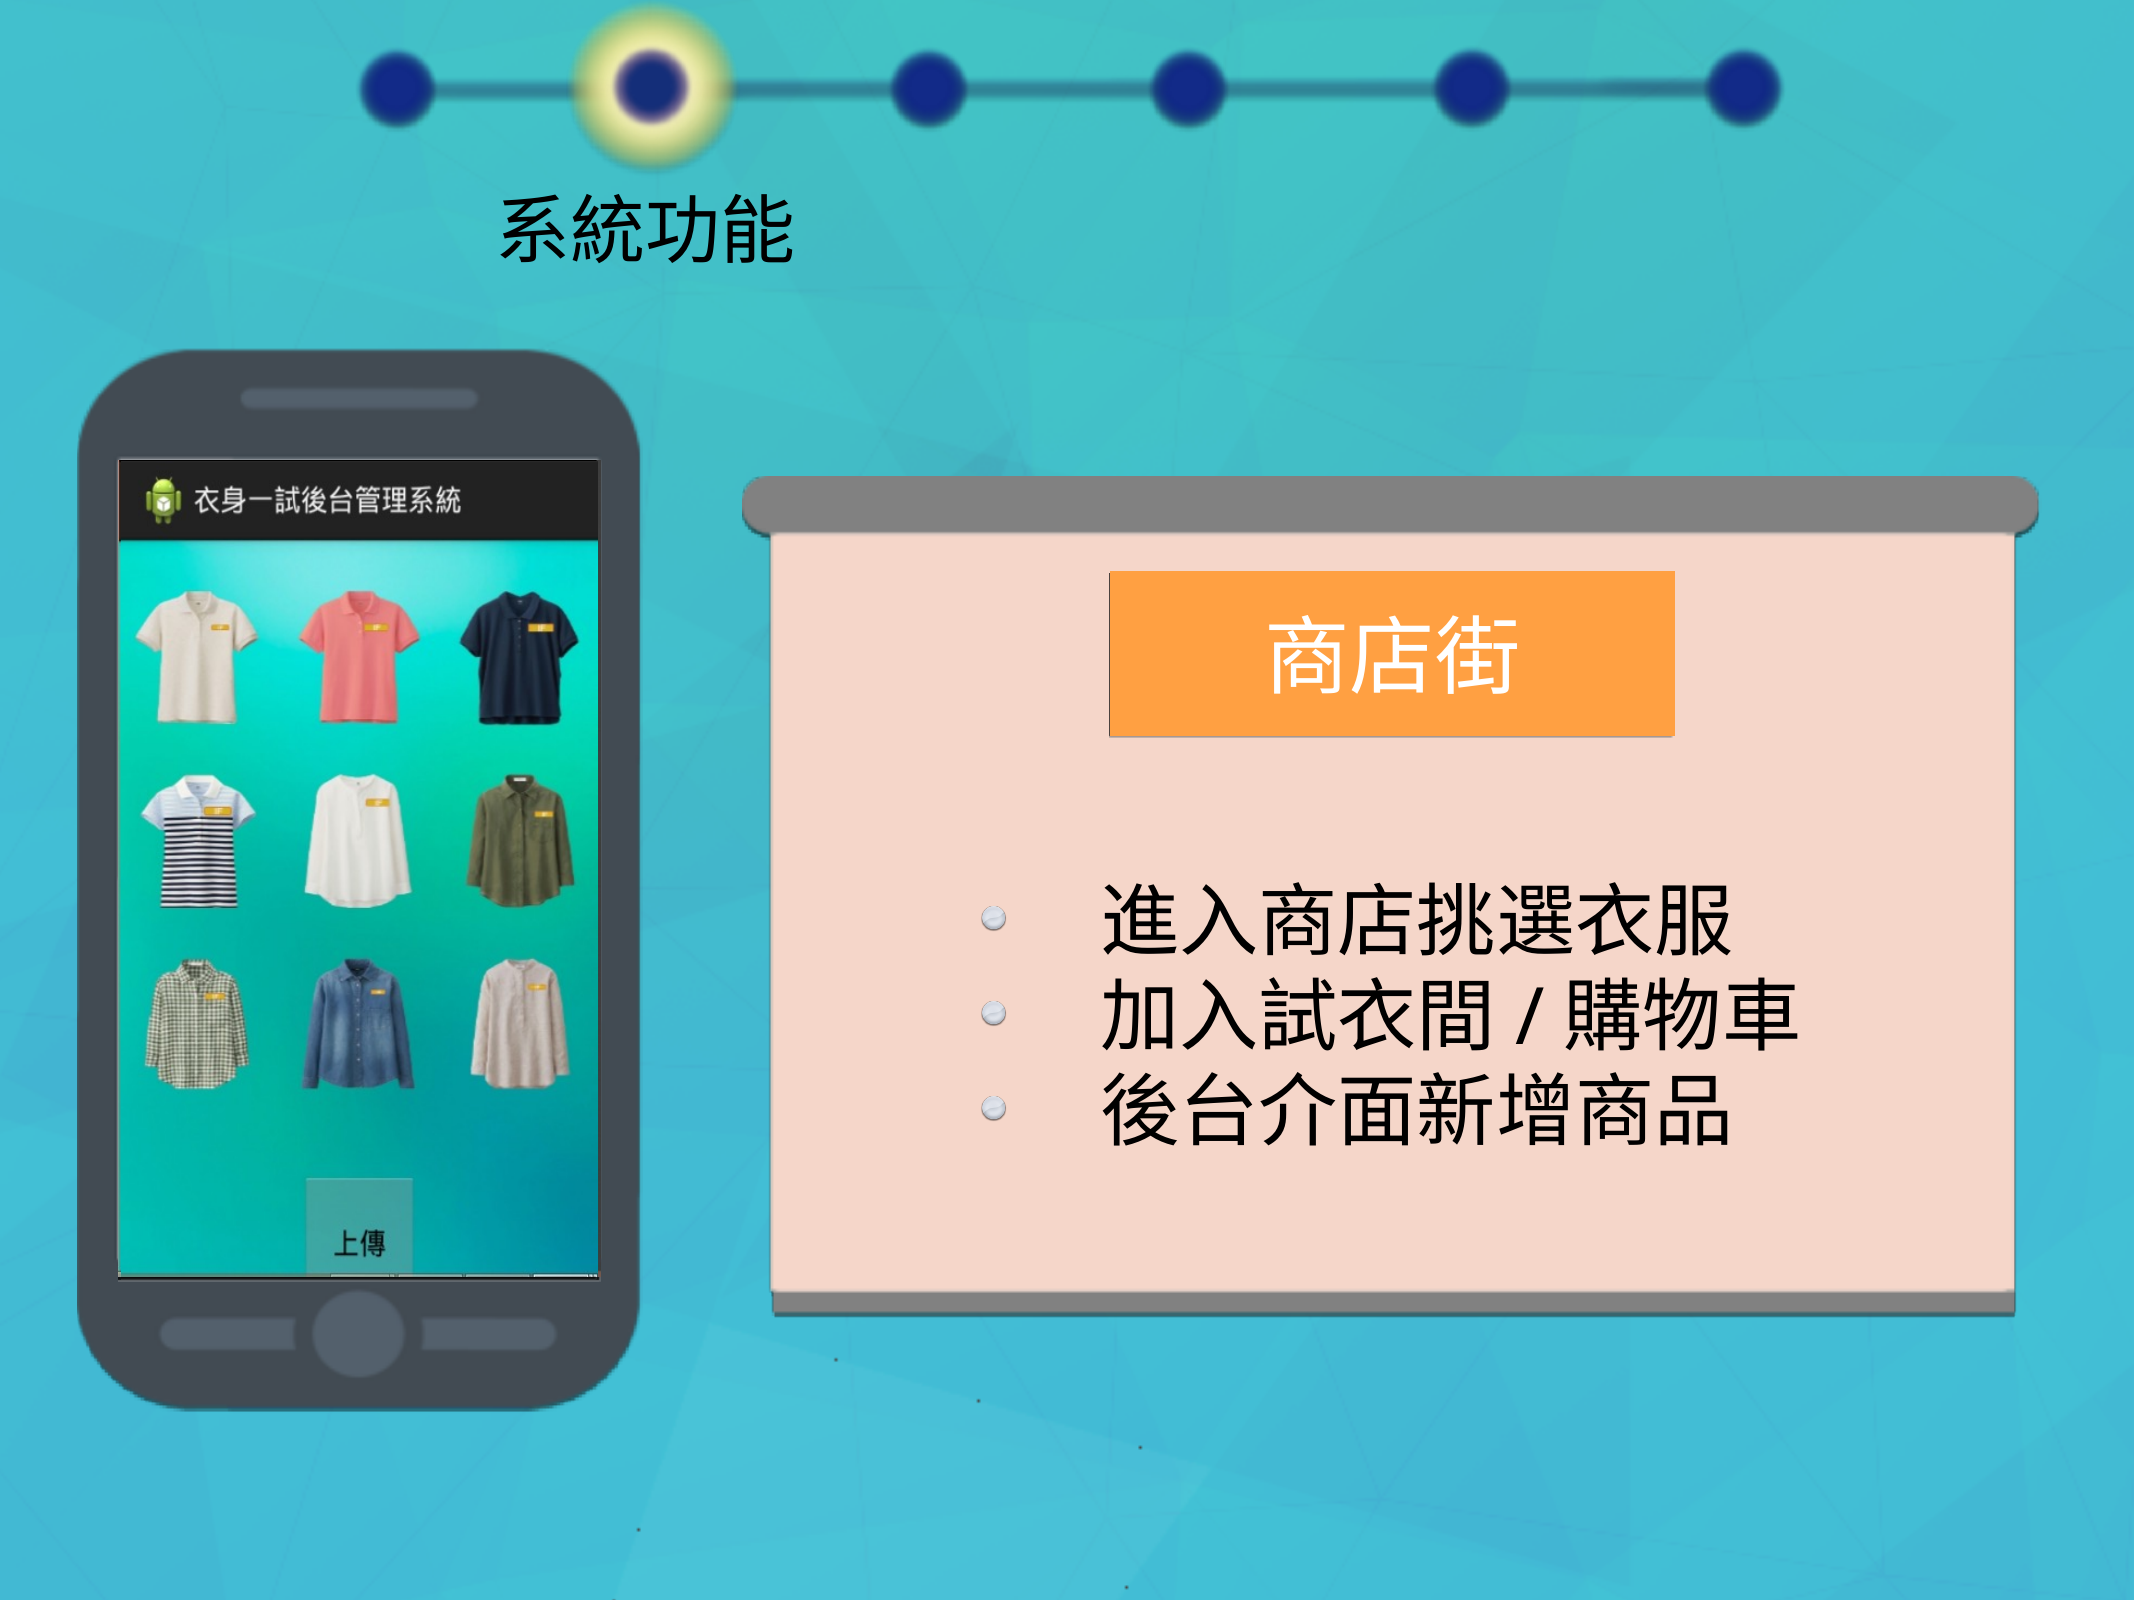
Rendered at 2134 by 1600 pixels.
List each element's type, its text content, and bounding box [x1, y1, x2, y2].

text_box 商店街 [1110, 571, 1675, 736]
text_box 進入商店挑選衣服 加入試衣間/購物車 後台介面新增商品 [971, 862, 2125, 1164]
picture [0, 0, 2134, 1600]
text_box 系統功能 [487, 174, 804, 280]
